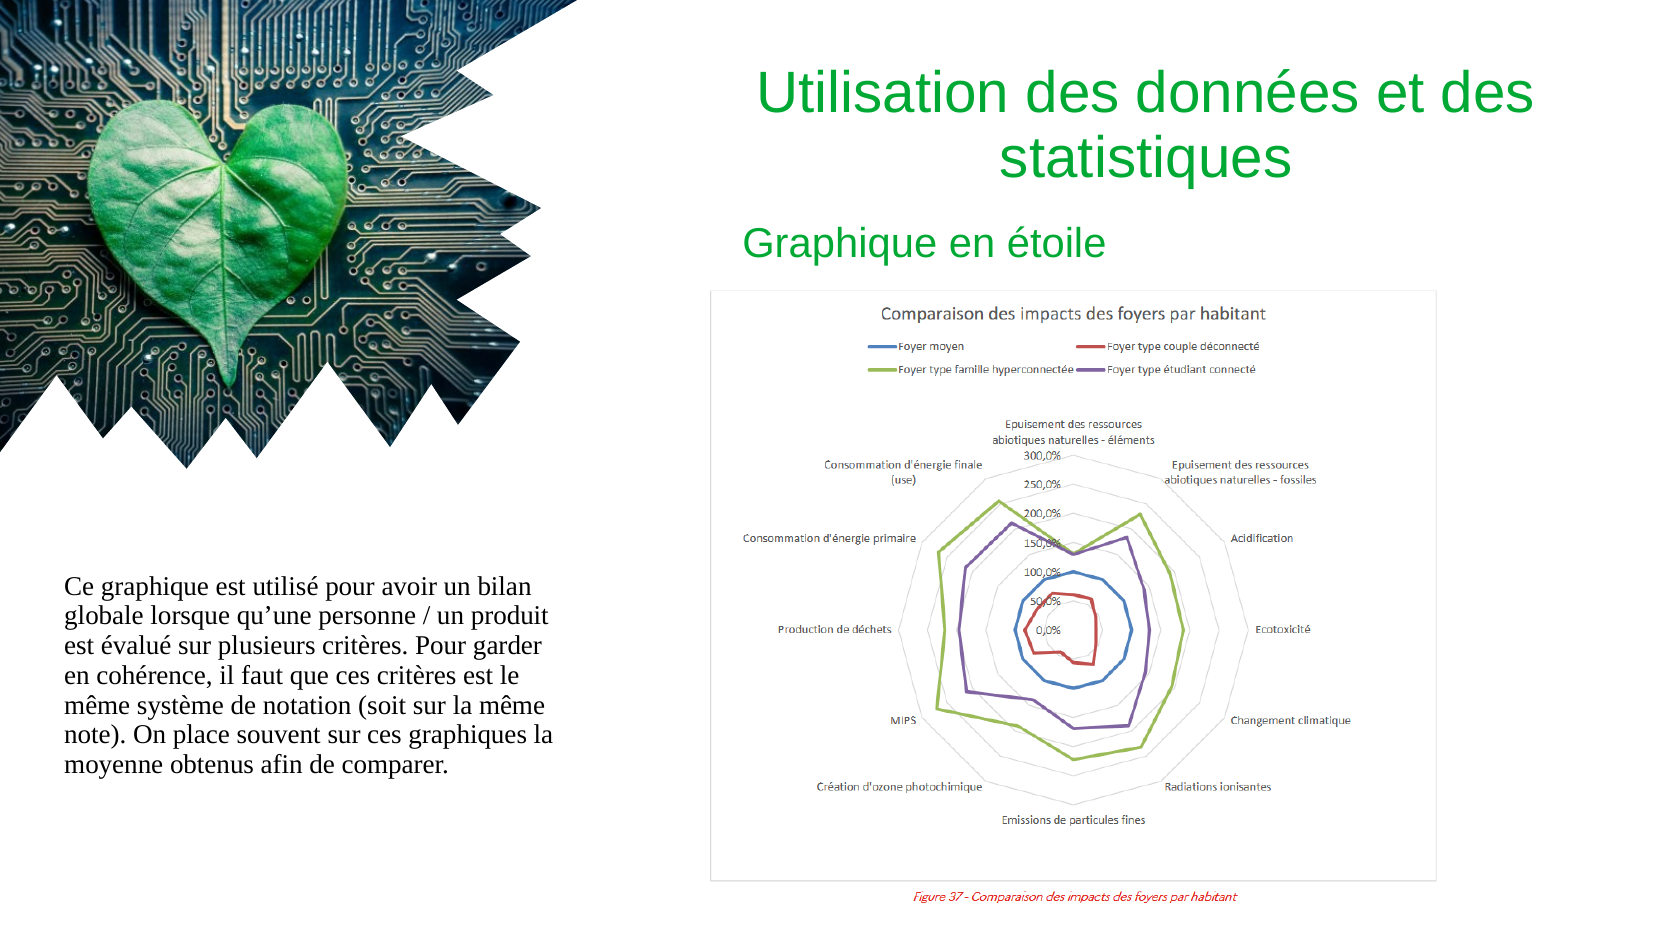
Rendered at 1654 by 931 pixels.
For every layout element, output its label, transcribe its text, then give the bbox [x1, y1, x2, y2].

text_box Utilisation des données et des statistiques [705, 52, 1587, 198]
text_box [0, 0, 700, 540]
picture [497, 196, 501, 206]
picture [0, 0, 575, 468]
text_box Ce graphique est utilisé pour avoir un bilan globale lorsque qu’une personne / un produit est évalué sur plusieurs critères. Pour garder en cohérence, il faut que ces critères est le même système de notation (soit sur la même note). On place souvent sur ces graphiques la moyenne obtenus afin de comparer. [49, 563, 584, 834]
text_box Graphique en étoile [727, 212, 1527, 274]
picture [700, 286, 1441, 912]
